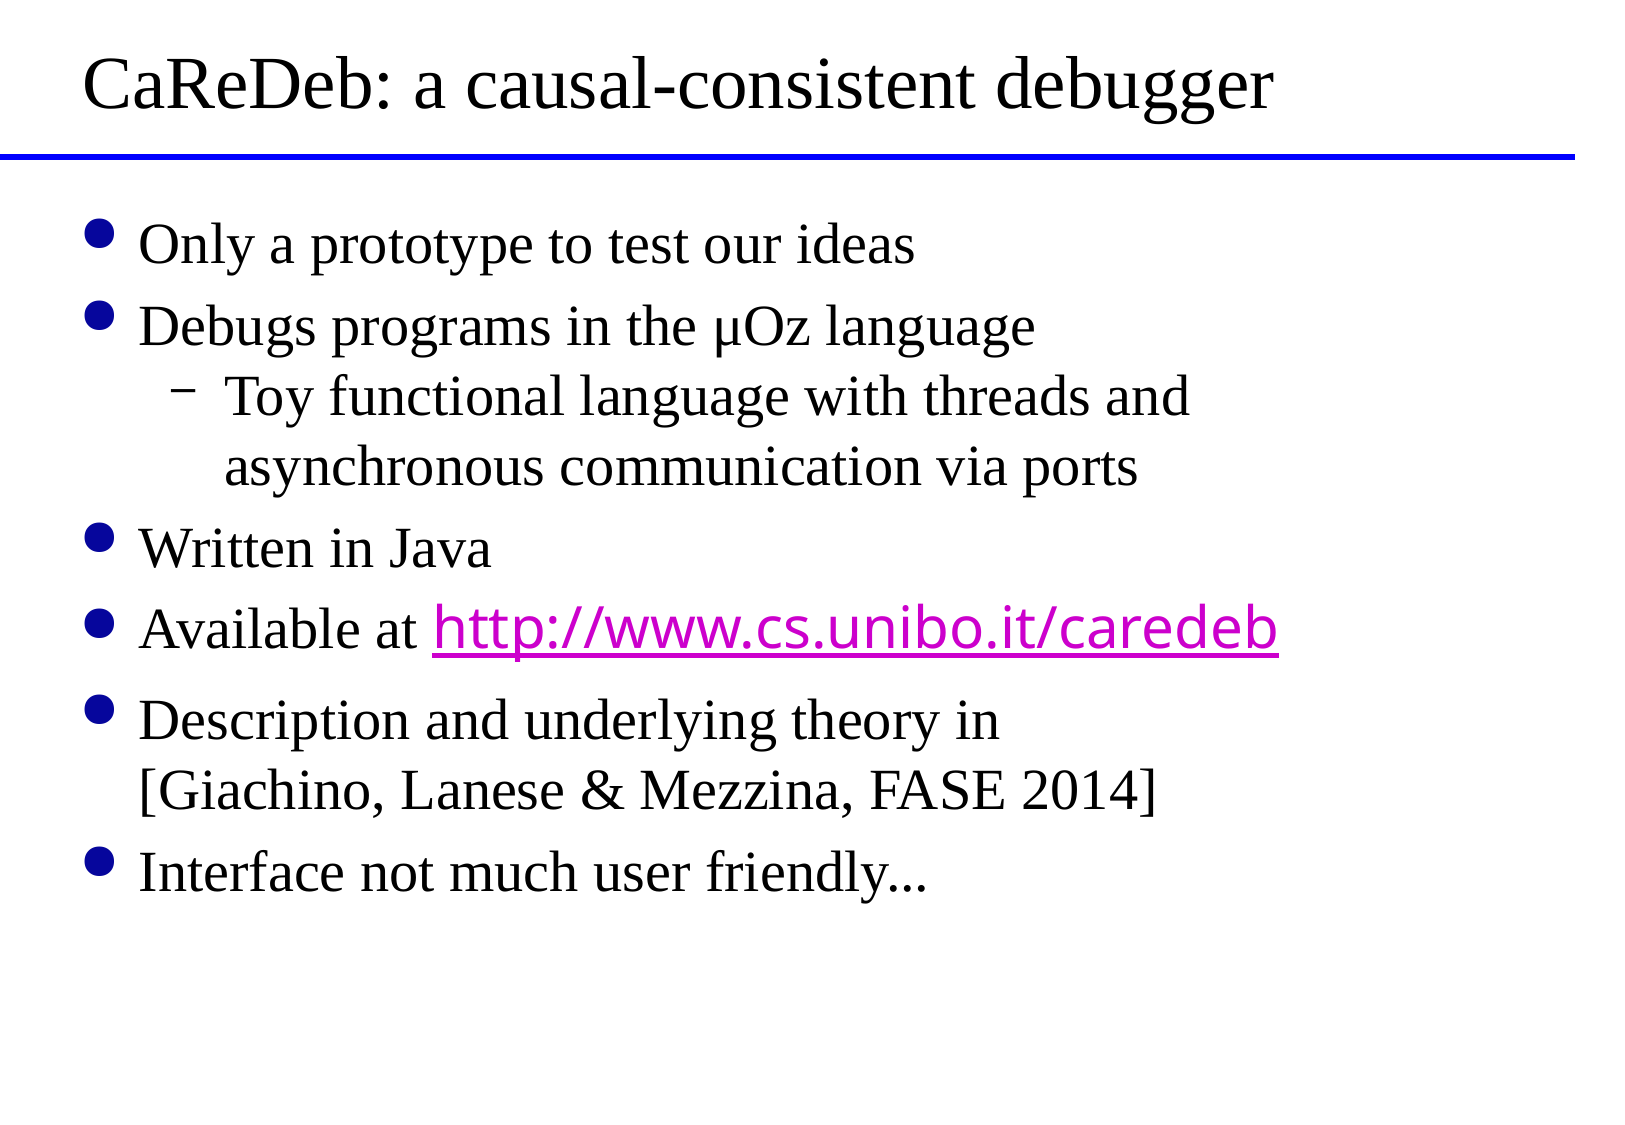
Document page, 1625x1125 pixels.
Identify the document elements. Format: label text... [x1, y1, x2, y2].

list Only a prototype to test our ideas Debugs programs in the μOz language Toy functional language with threads and asynchronous communication via ports Written in Java Available at http://www.cs.unibo.it/caredeb Description and underlying theory in [Giachino, Lanese & Mezzina, FASE 2014] Interface not much user friendly... [67, 198, 1478, 1061]
title CaReDeb: a causal-consistent debugger [67, 27, 1544, 131]
